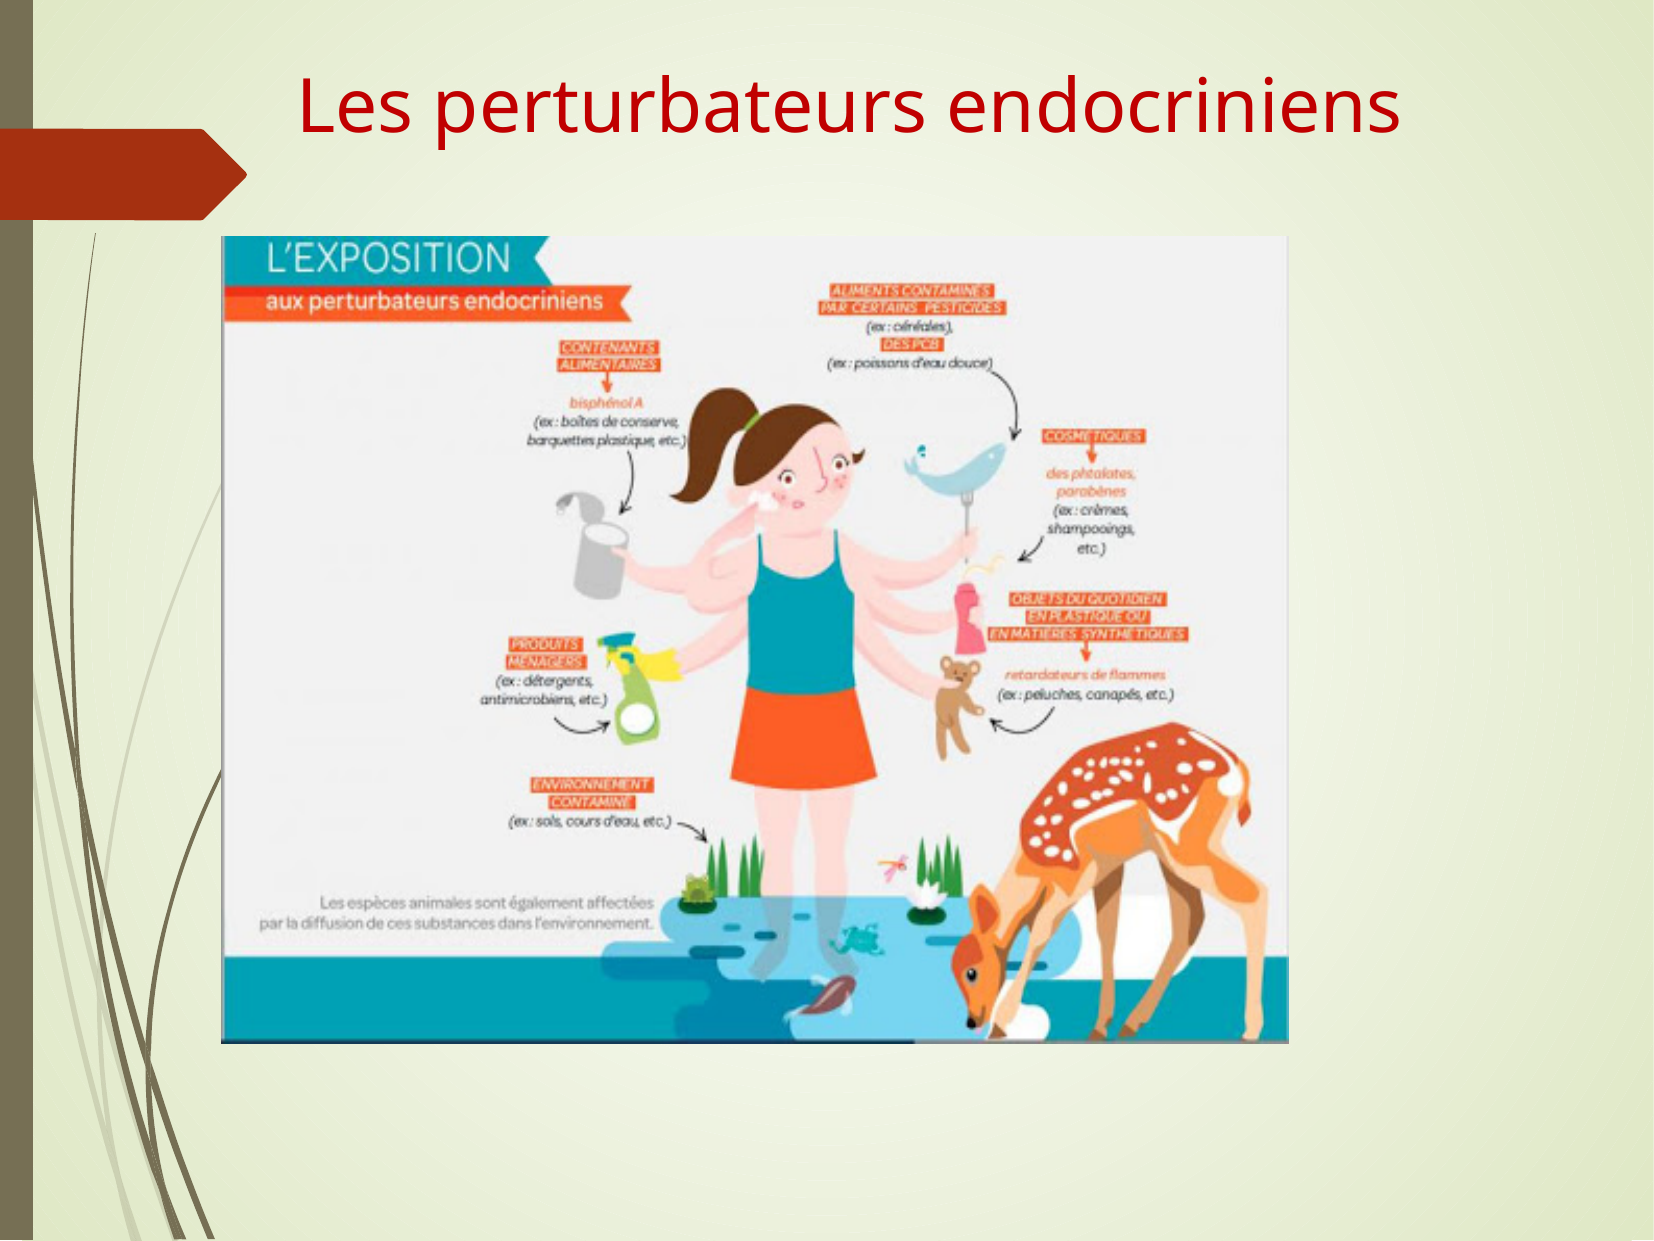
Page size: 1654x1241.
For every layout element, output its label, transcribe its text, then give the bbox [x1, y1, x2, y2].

title Les perturbateurs endocriniens [281, 49, 1489, 257]
picture [221, 236, 1289, 1044]
